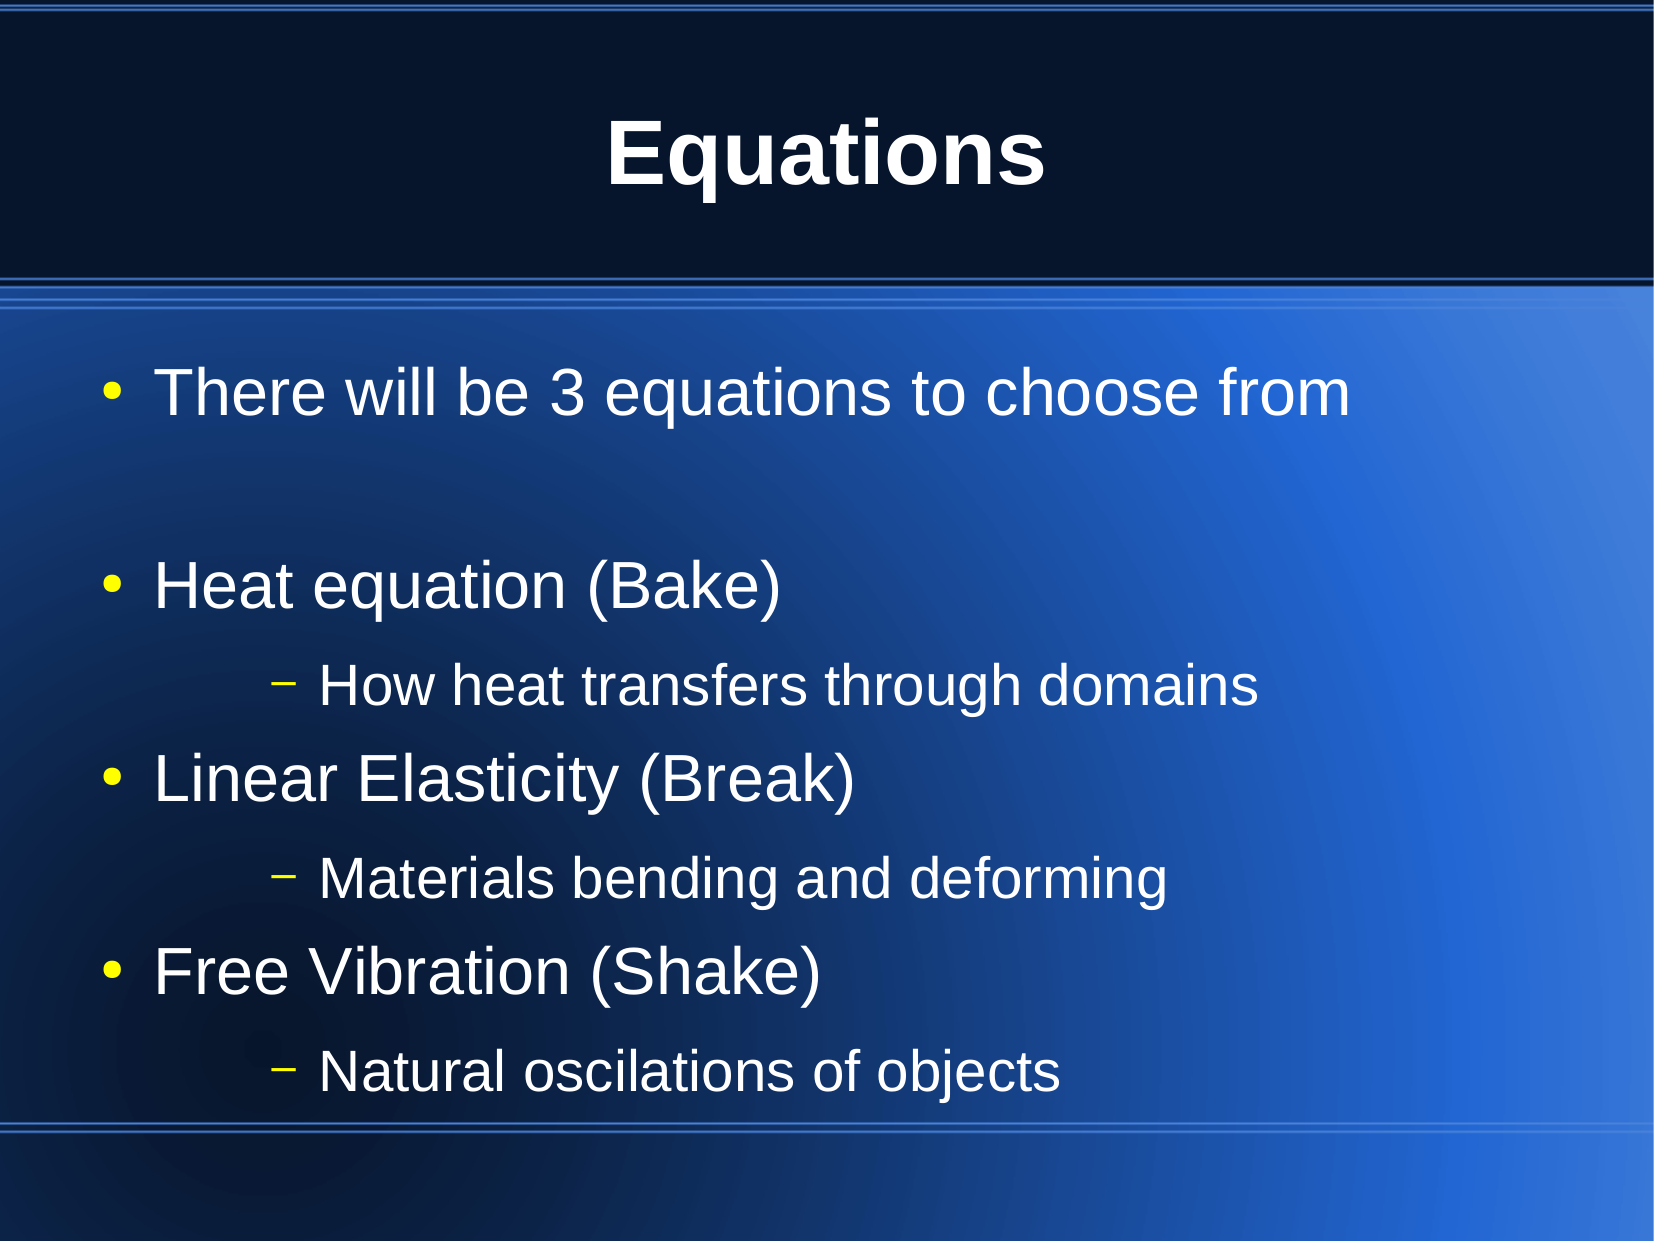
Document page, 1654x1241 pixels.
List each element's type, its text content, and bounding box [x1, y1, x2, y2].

title Equations [82, 49, 1571, 257]
picture [0, 0, 1654, 1241]
list There will be 3 equations to choose from Heat equation (Bake) How heat transfers through domains Linear Elasticity (Break) Materials bending and deforming Free Vibration (Shake) Natural oscilations of objects [82, 355, 1571, 1104]
